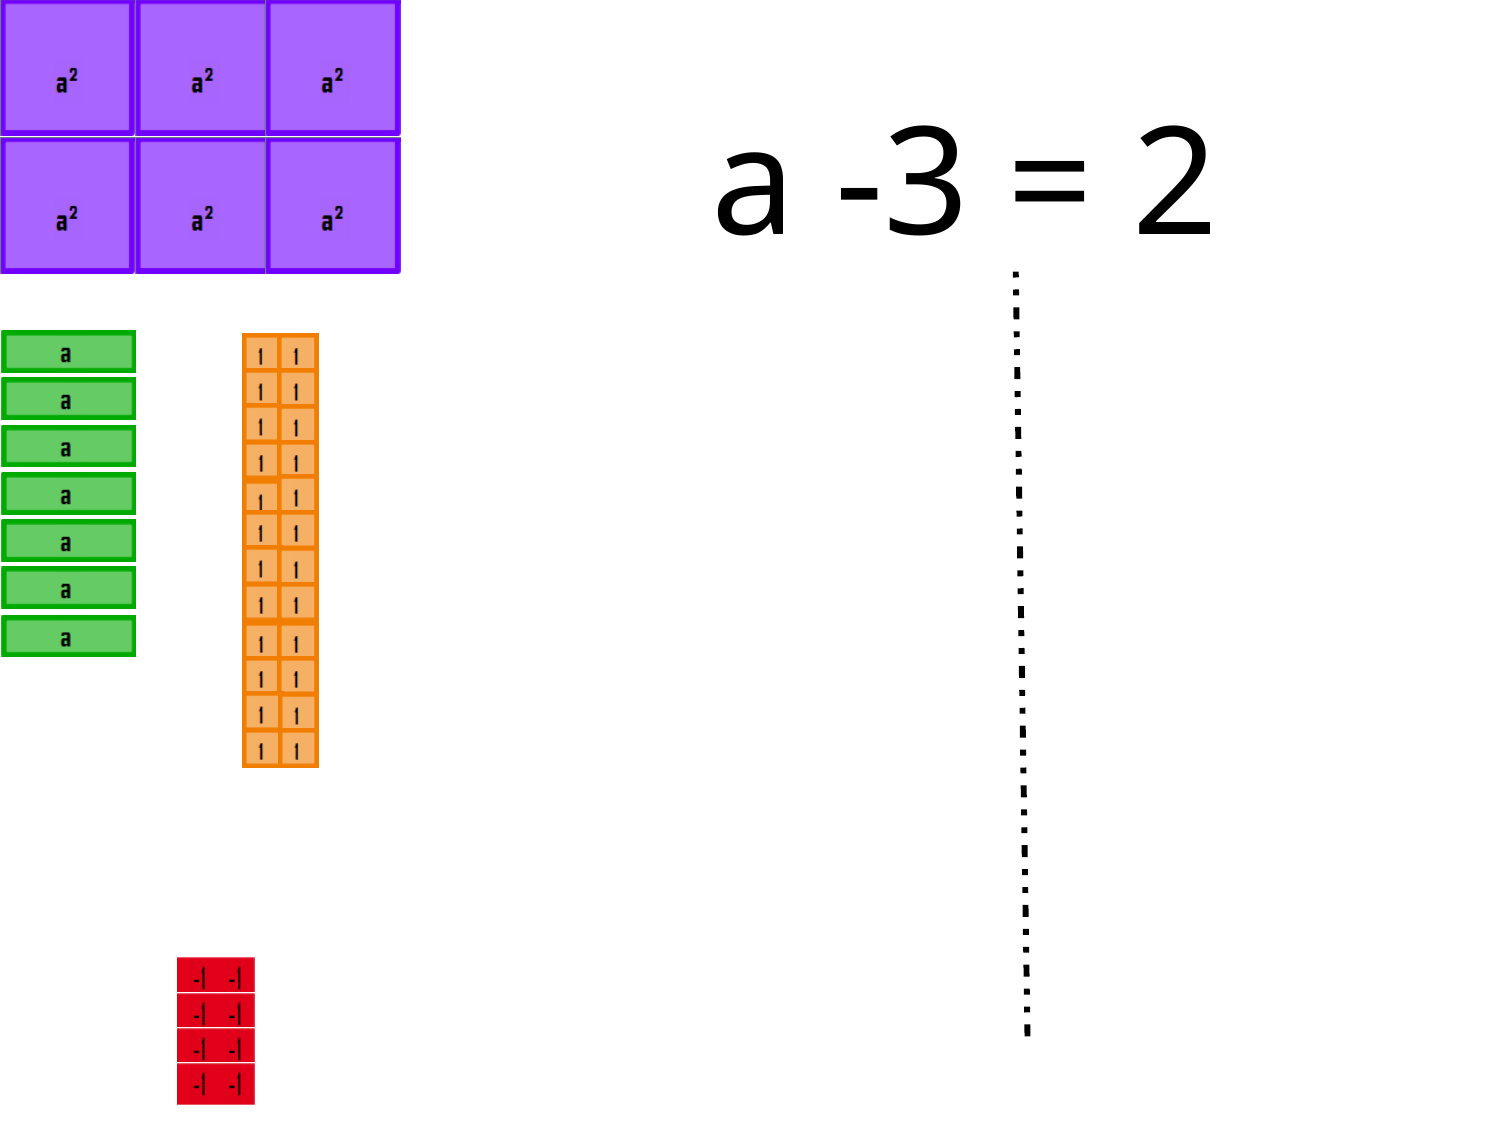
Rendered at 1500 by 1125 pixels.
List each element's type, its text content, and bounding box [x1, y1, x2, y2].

picture [242, 333, 319, 768]
picture [0, 0, 401, 136]
picture [0, 137, 401, 274]
text_box a -3 = 2 [697, 76, 1234, 272]
picture [0, 472, 136, 515]
picture [0, 330, 136, 373]
picture [0, 615, 136, 657]
picture [0, 425, 136, 468]
picture [0, 377, 136, 420]
picture [177, 956, 255, 1106]
picture [0, 566, 136, 609]
picture [0, 519, 136, 562]
